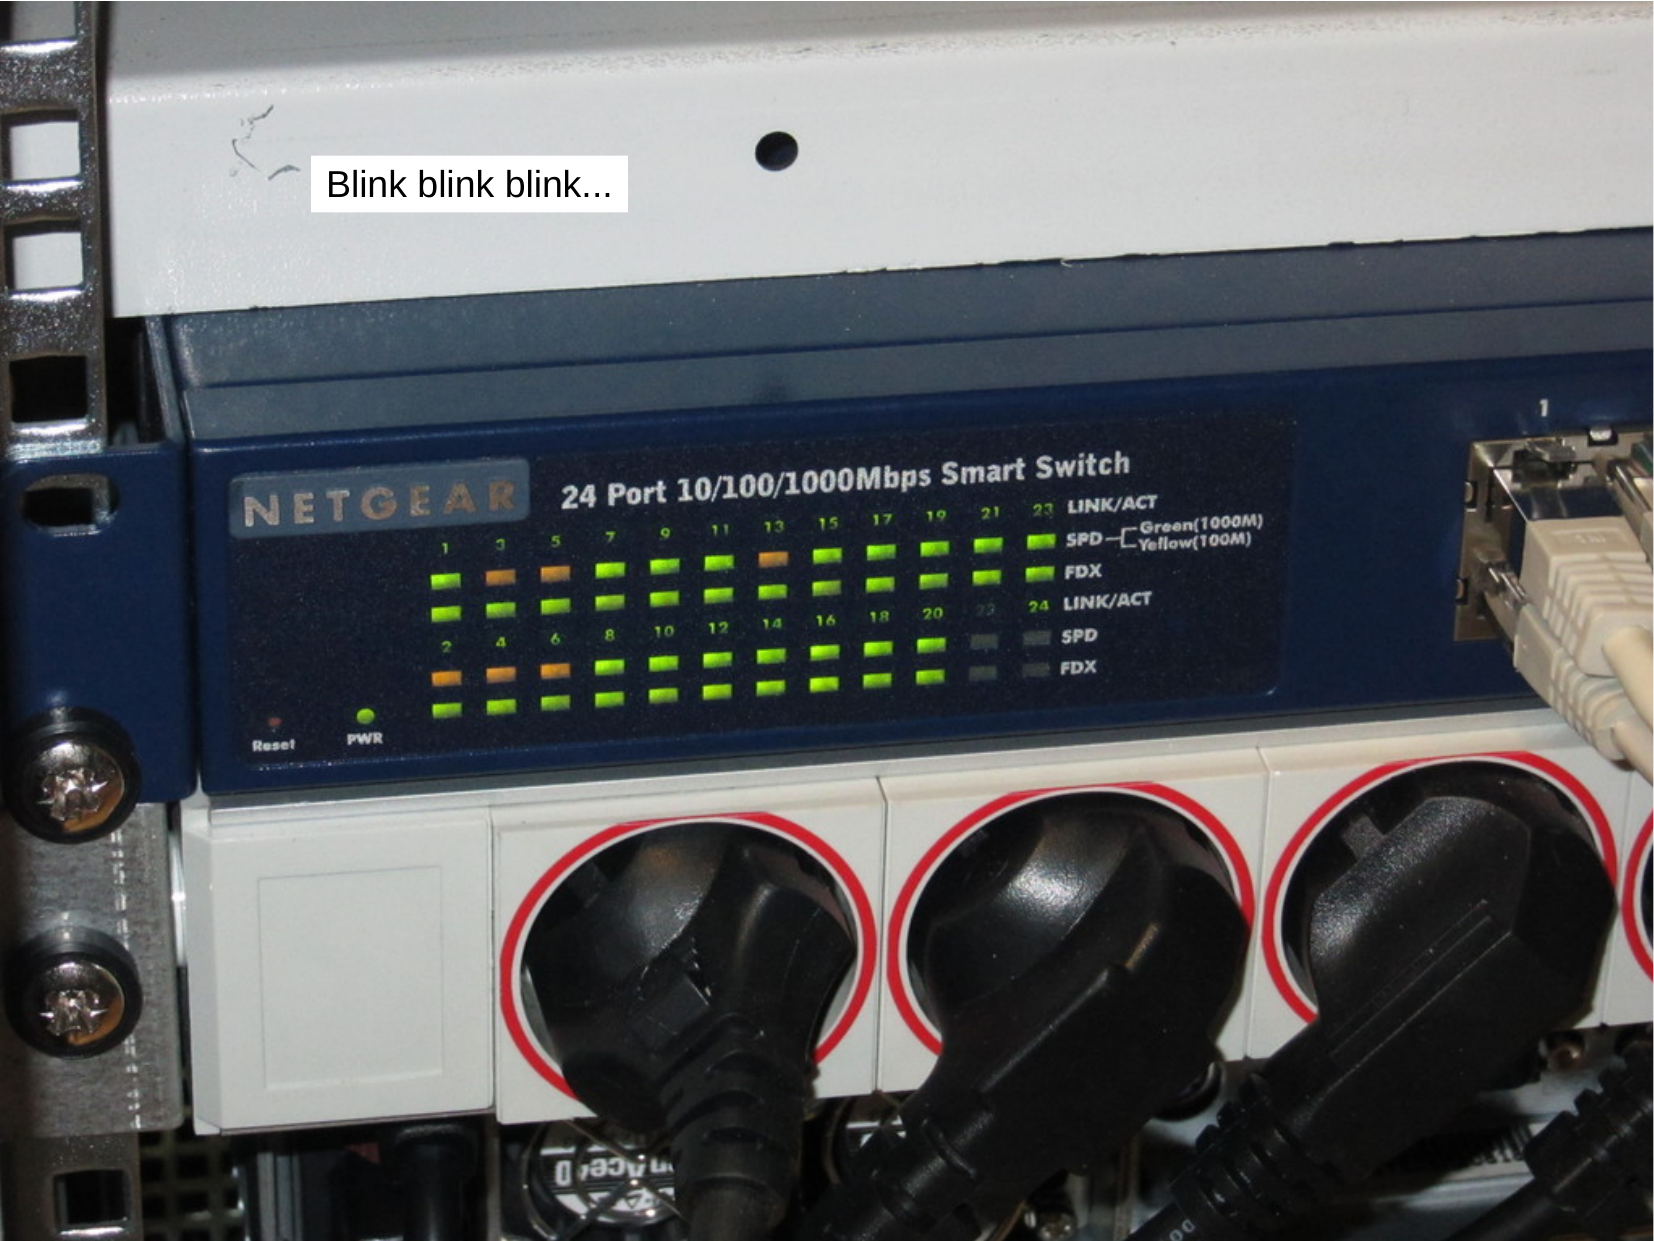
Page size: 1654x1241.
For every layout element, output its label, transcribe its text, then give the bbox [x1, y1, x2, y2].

text_box Blink blink blink... [311, 155, 628, 213]
picture [0, 1, 1654, 1241]
